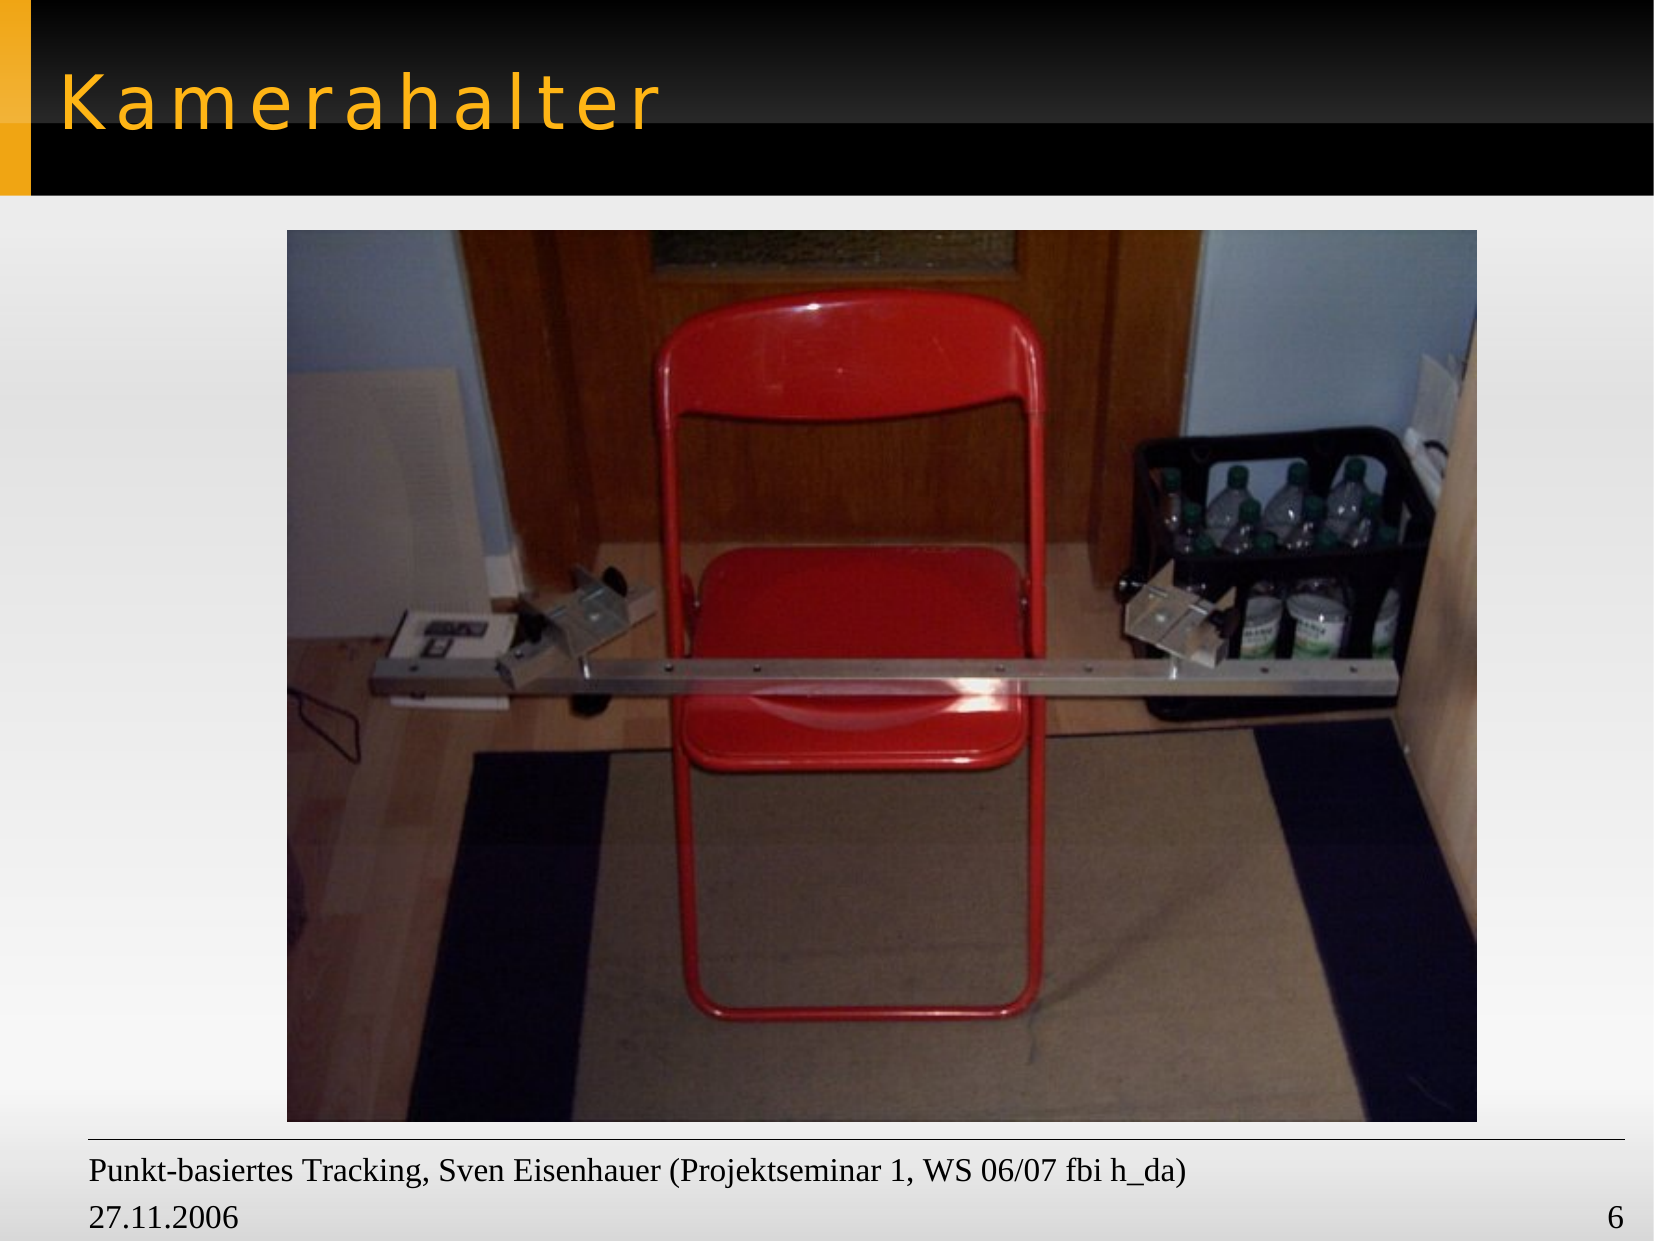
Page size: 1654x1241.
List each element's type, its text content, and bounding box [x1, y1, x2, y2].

title Kamerahalter [59, 29, 1270, 178]
picture [0, 0, 1654, 1241]
